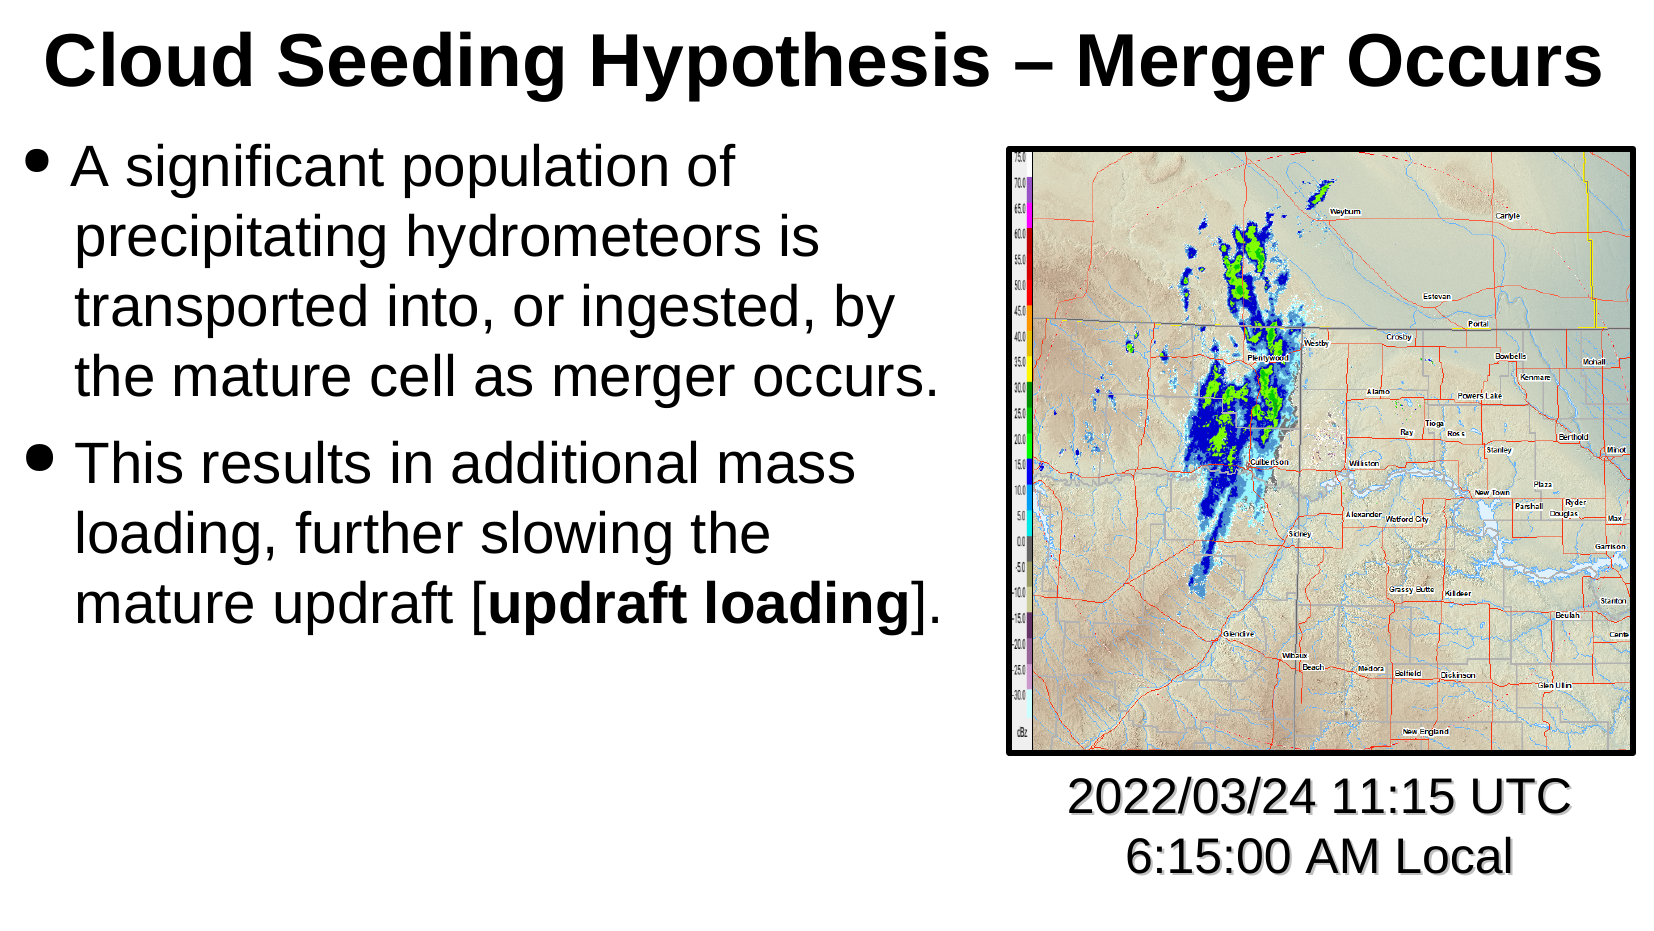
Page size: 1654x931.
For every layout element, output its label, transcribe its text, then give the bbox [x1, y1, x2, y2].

title Cloud Seeding Hypothesis – Merger Occurs [0, 5, 1654, 107]
text_box 2022/03/24 11:15 UTC 6:15:00 AM Local [1000, 762, 1639, 901]
picture [1012, 151, 1631, 751]
text_box A significant population of precipitating hydrometeors is transported into, or ingested, by the mature cell as merger occurs. This results in additional mass loading, further slowing the mature updraft [updraft loading]. [4, 120, 976, 644]
